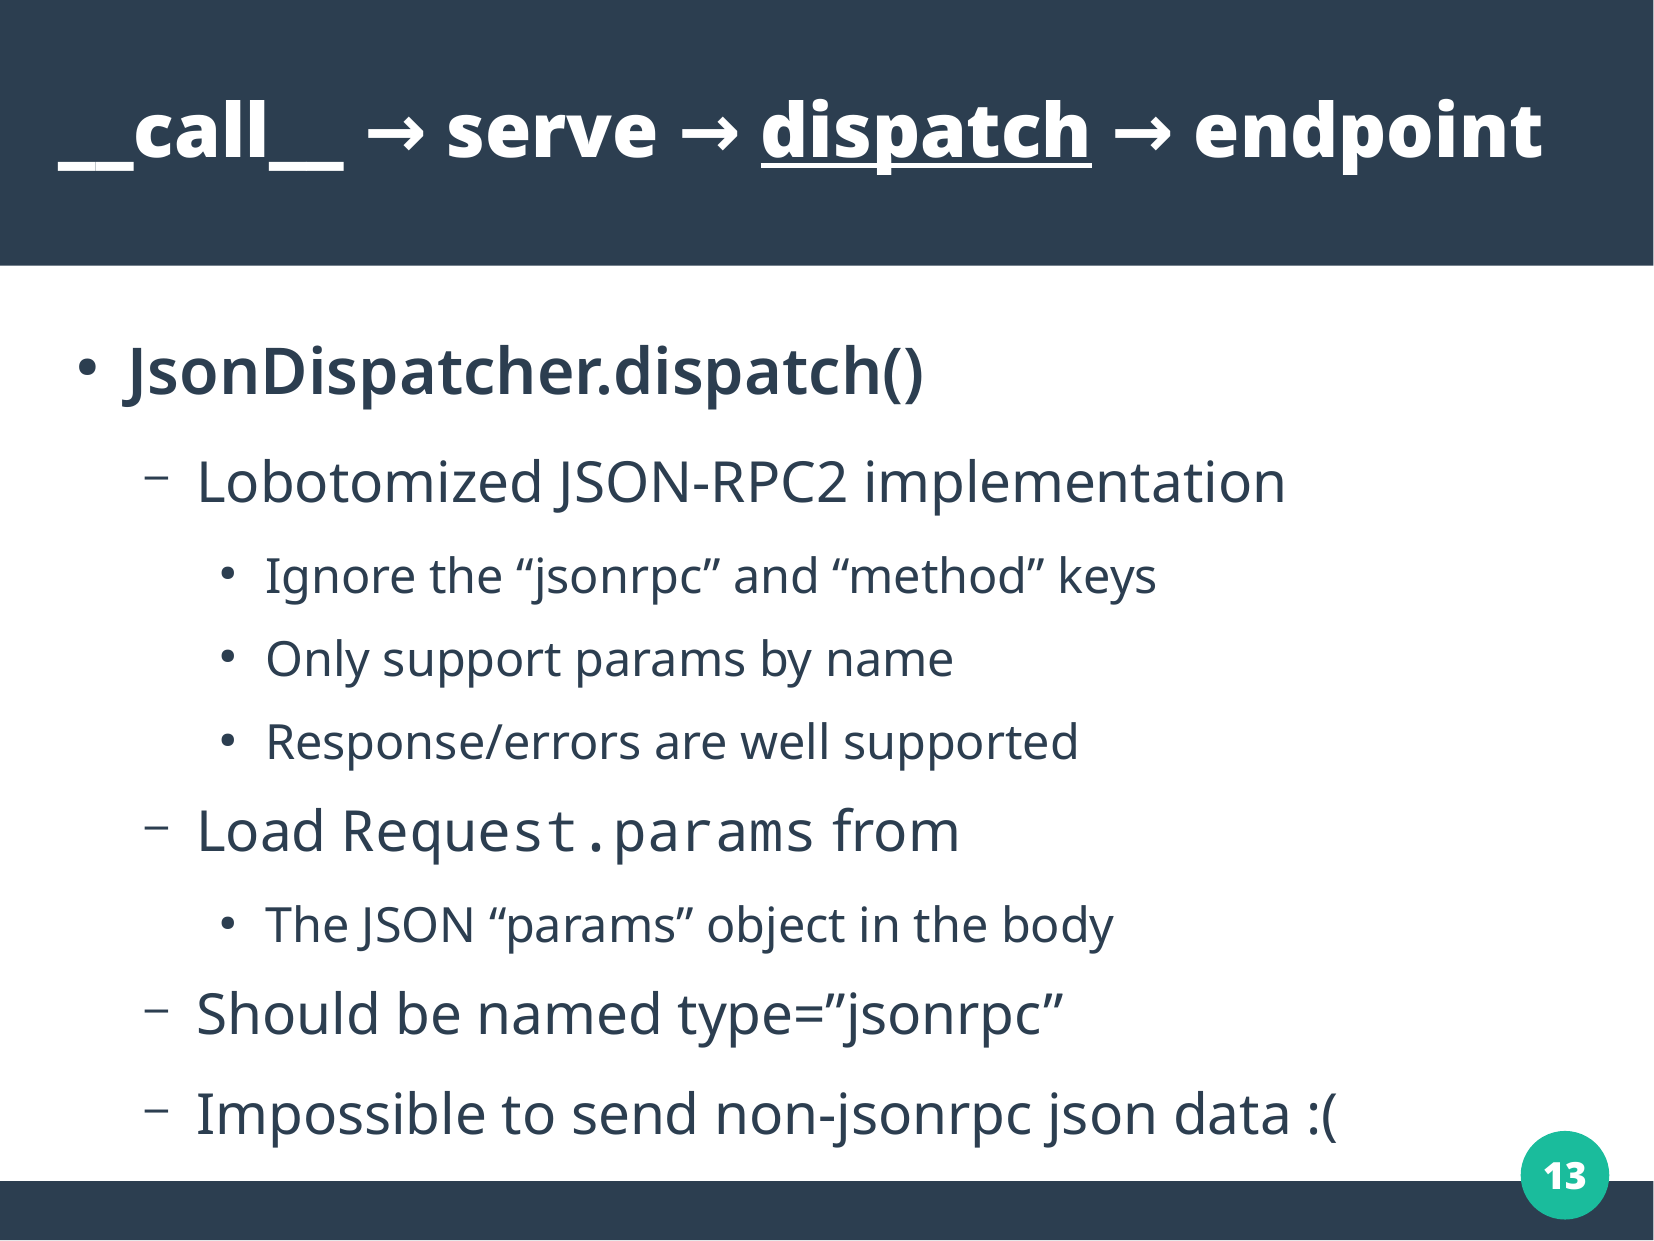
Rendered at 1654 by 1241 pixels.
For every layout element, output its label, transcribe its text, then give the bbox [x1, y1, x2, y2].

title __call__ → serve → dispatch → endpoint [59, 49, 1595, 207]
list JsonDispatcher.dispatch() Lobotomized JSON-RPC2 implementation Ignore the “jsonrpc” and “method” keys Only support params by name Response/errors are well supported Load Request.params from The JSON “params” object in the body Should be named type=”jsonrpc” Impossible to send non-jsonrpc json data :( [59, 324, 1595, 1152]
